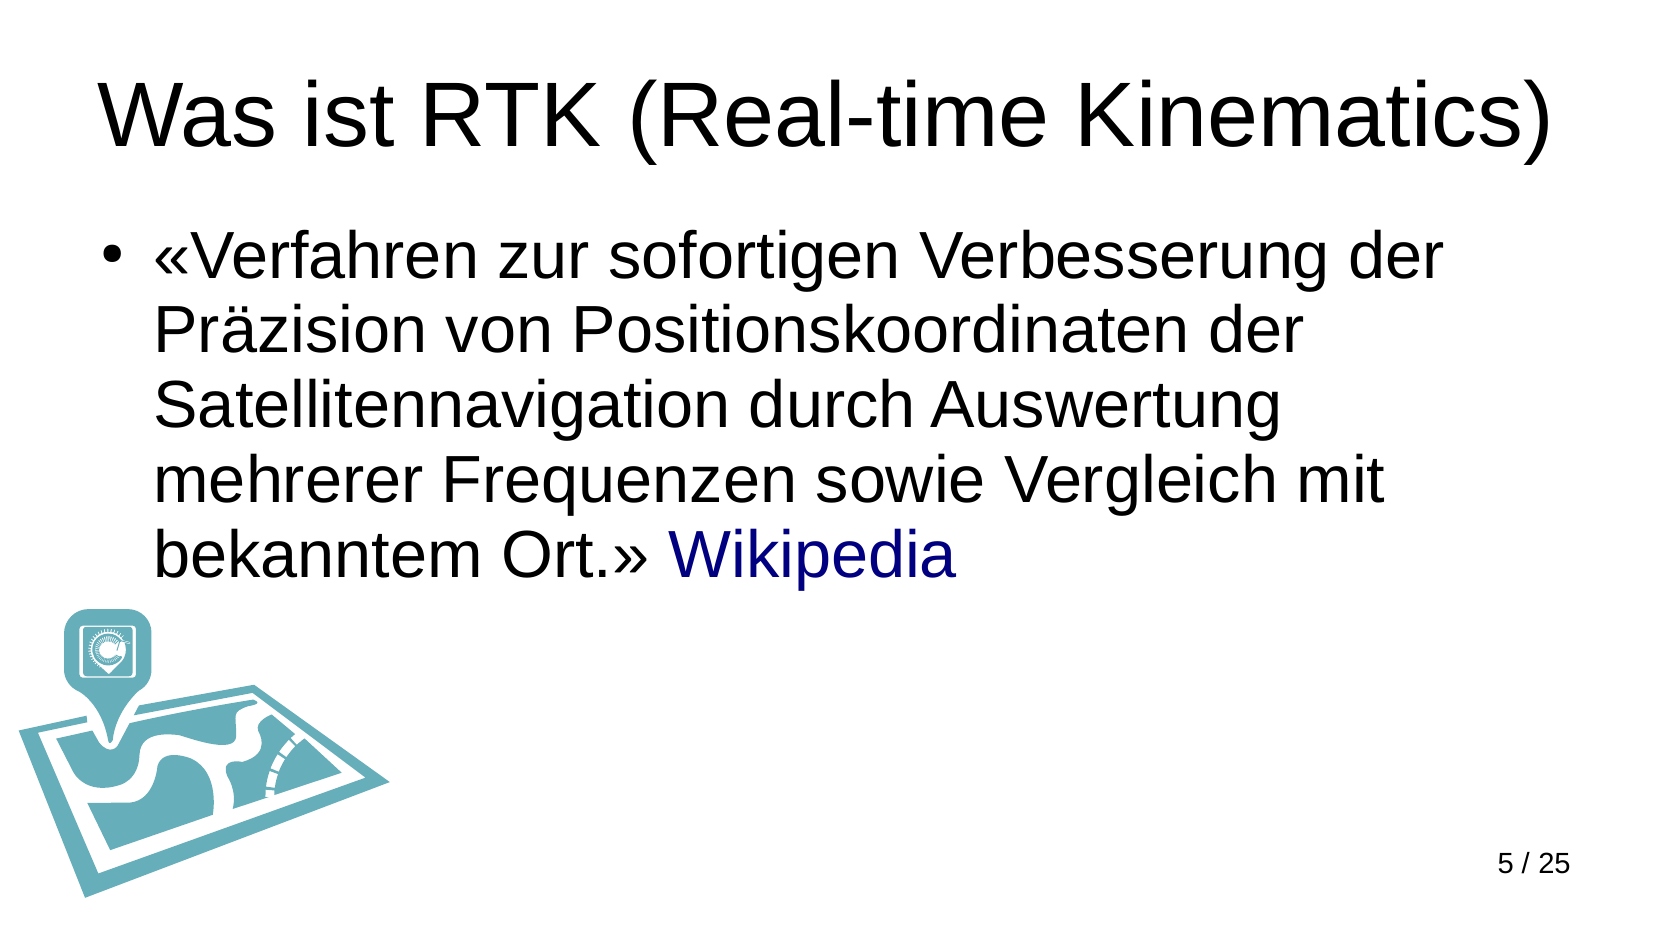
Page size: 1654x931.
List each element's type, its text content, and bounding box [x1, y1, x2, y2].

title Was ist RTK (Real-time Kinematics) [82, 37, 1571, 193]
list «Verfahren zur sofortigen Verbesserung der Präzision von Positionskoordinaten der Satellitennavigation durch Auswertung mehrerer Frequenzen sowie Vergleich mit bekanntem Ort.» Wikipedia [82, 217, 1571, 758]
